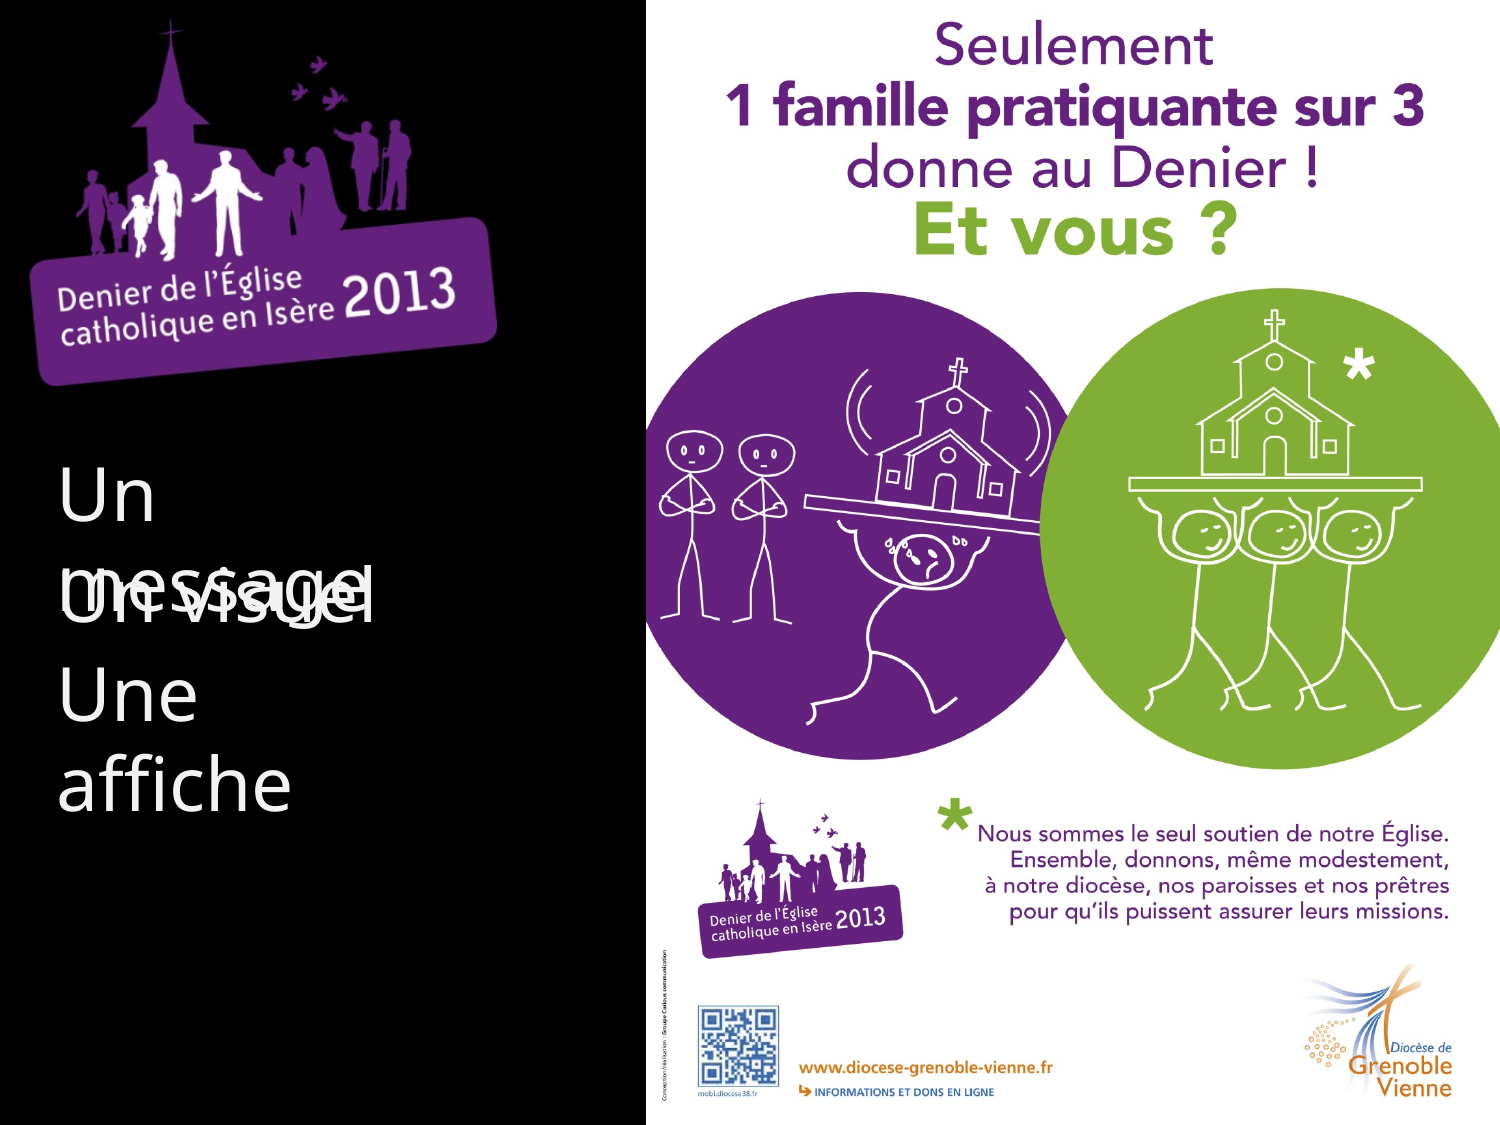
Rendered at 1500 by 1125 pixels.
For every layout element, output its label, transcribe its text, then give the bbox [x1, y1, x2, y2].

picture [29, 19, 497, 386]
text_box Un visuel [41, 538, 443, 646]
text_box Une affiche [41, 646, 443, 746]
picture [646, 0, 1500, 1125]
text_box Un message [41, 438, 443, 538]
